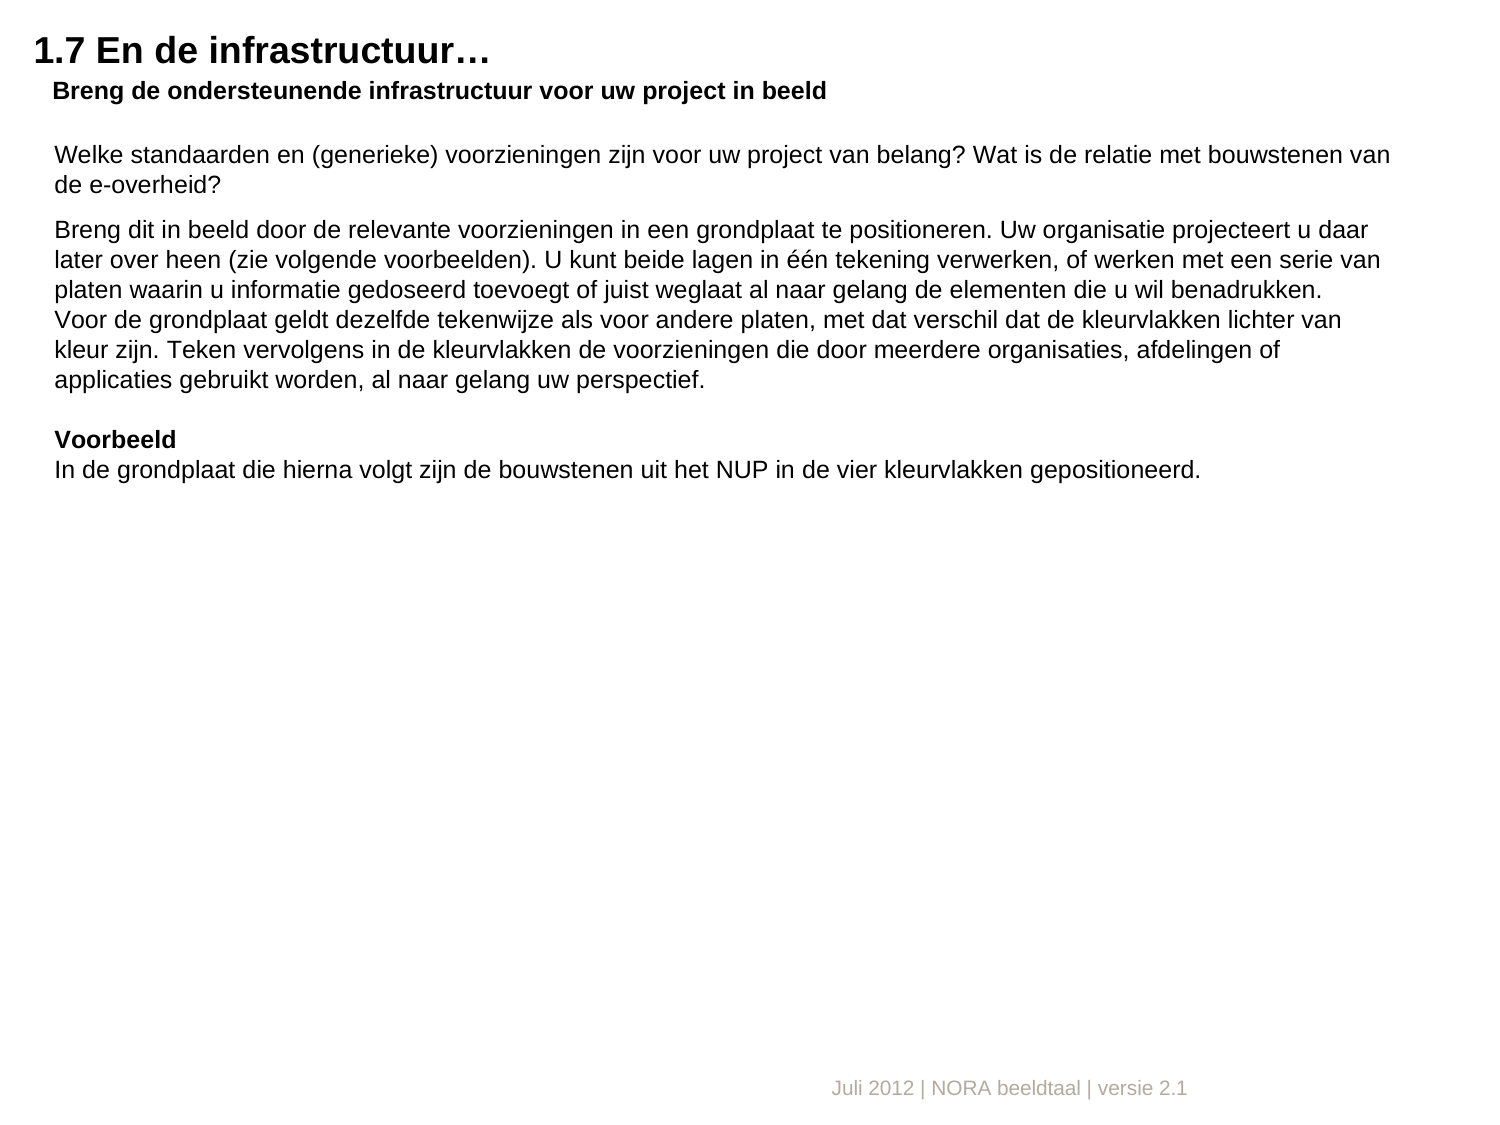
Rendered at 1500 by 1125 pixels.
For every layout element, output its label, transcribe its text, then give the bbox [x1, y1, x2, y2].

title 1.7 En de infrastructuur… [18, 18, 1294, 79]
list Breng de ondersteunende infrastructuur voor uw project in beeld [37, 66, 1313, 112]
text_box Welke standaarden en (generieke) voorzieningen zijn voor uw project van belang? Wat is de relatie met bouwstenen van de e-overheid? Breng dit in beeld door de relevante voorzieningen in een grondplaat te positioneren. Uw organisatie projecteert u daar later over heen (zie volgende voorbeelden). U kunt beide lagen in één tekening verwerken, of werken met een serie van platen waarin u informatie gedoseerd toevoegt of juist weglaat al naar gelang de elementen die u wil benadrukken. Voor de grondplaat geldt dezelfde tekenwijze als voor andere platen, met dat verschil dat de kleurvlakken lichter van kleur zijn. Teken vervolgens in de kleurvlakken de voorzieningen die door meerdere organisaties, afdelingen of applicaties gebruikt worden, al naar gelang uw perspectief. Voorbeeld In de grondplaat die hierna volgt zijn de bouwstenen uit het NUP in de vier kleurvlakken gepositioneerd. [39, 130, 1413, 628]
